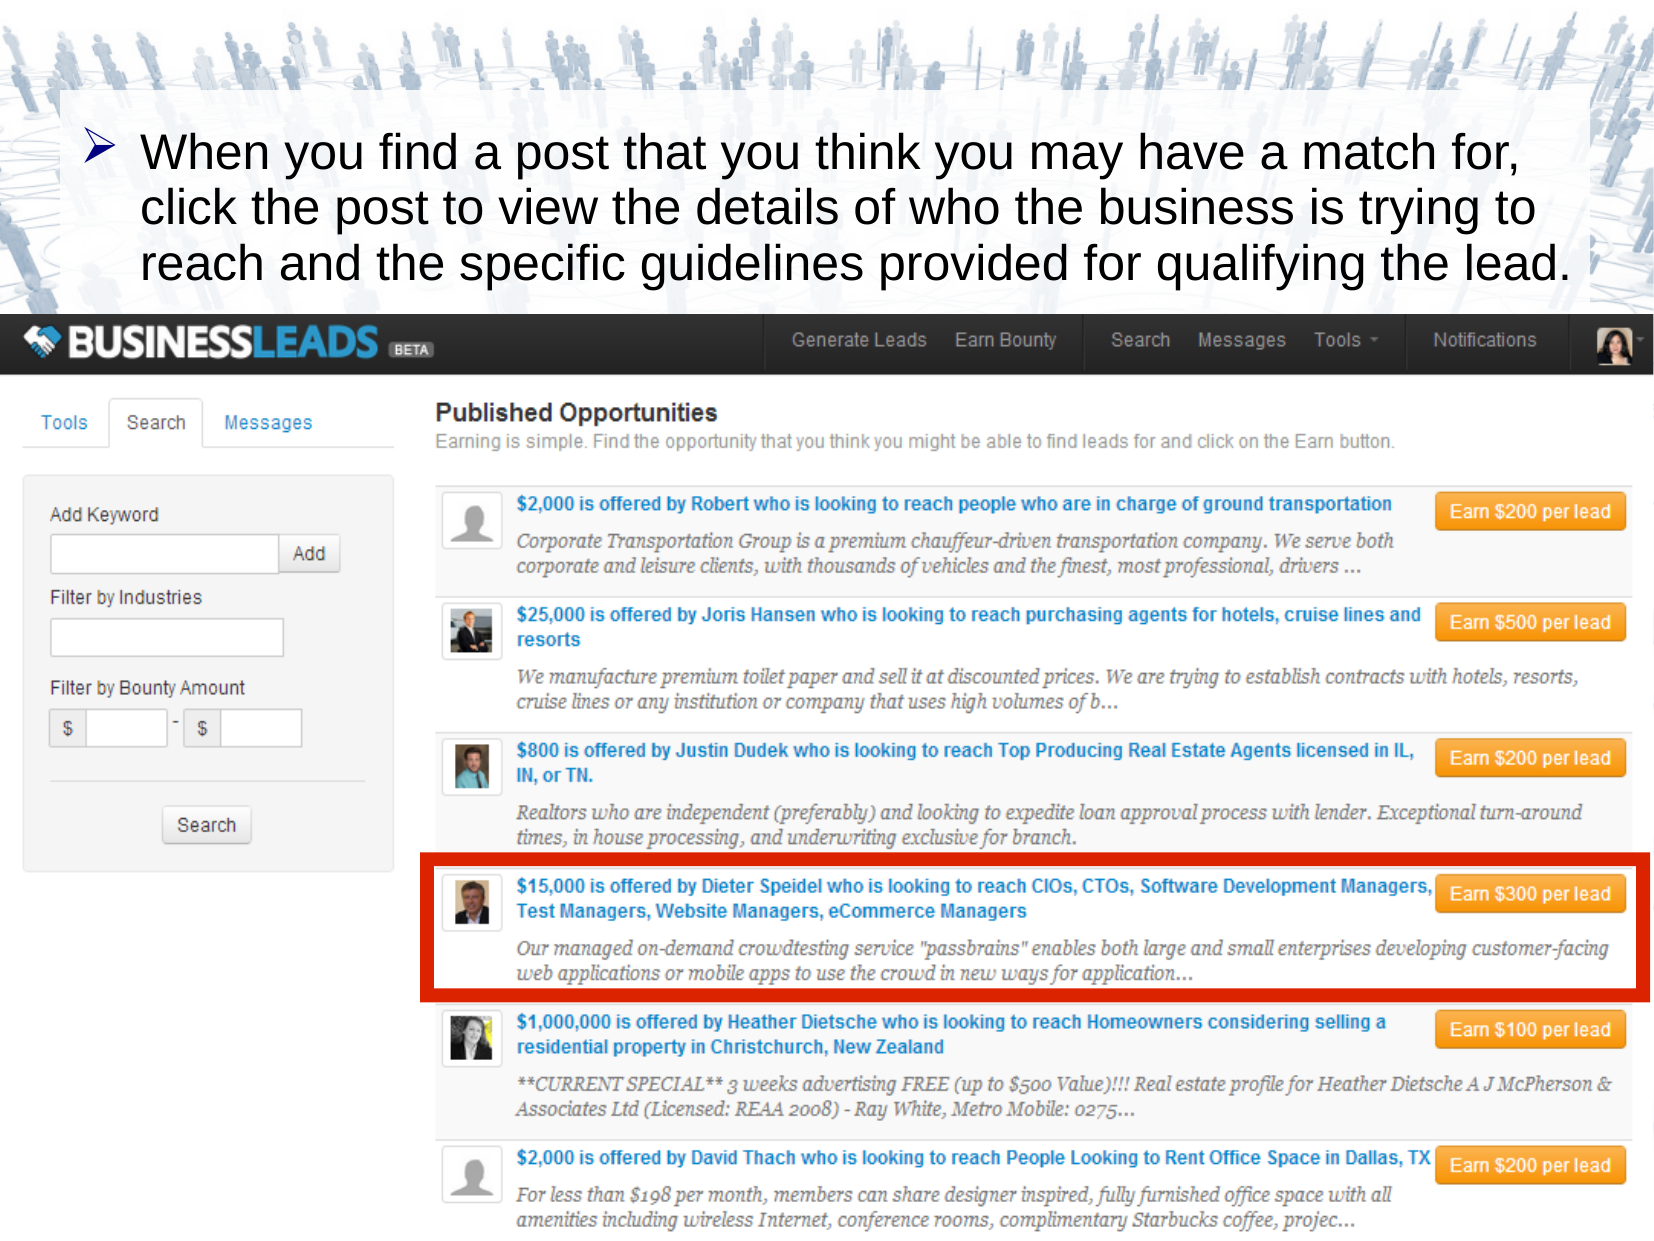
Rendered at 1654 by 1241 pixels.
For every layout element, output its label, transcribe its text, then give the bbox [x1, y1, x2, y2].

picture [0, 3, 1654, 1241]
list When you find a post that you think you may have a match for, click the post to view the details of who the business is trying to reach and the specific guidelines provided for qualifying the lead. [79, 123, 1579, 933]
text_box [420, 852, 1651, 1003]
list When you find a post that you think you may have a match for, click the post to view the details of who the business is trying to reach and the specific guidelines provided for qualifying the lead. [434, 867, 1579, 933]
